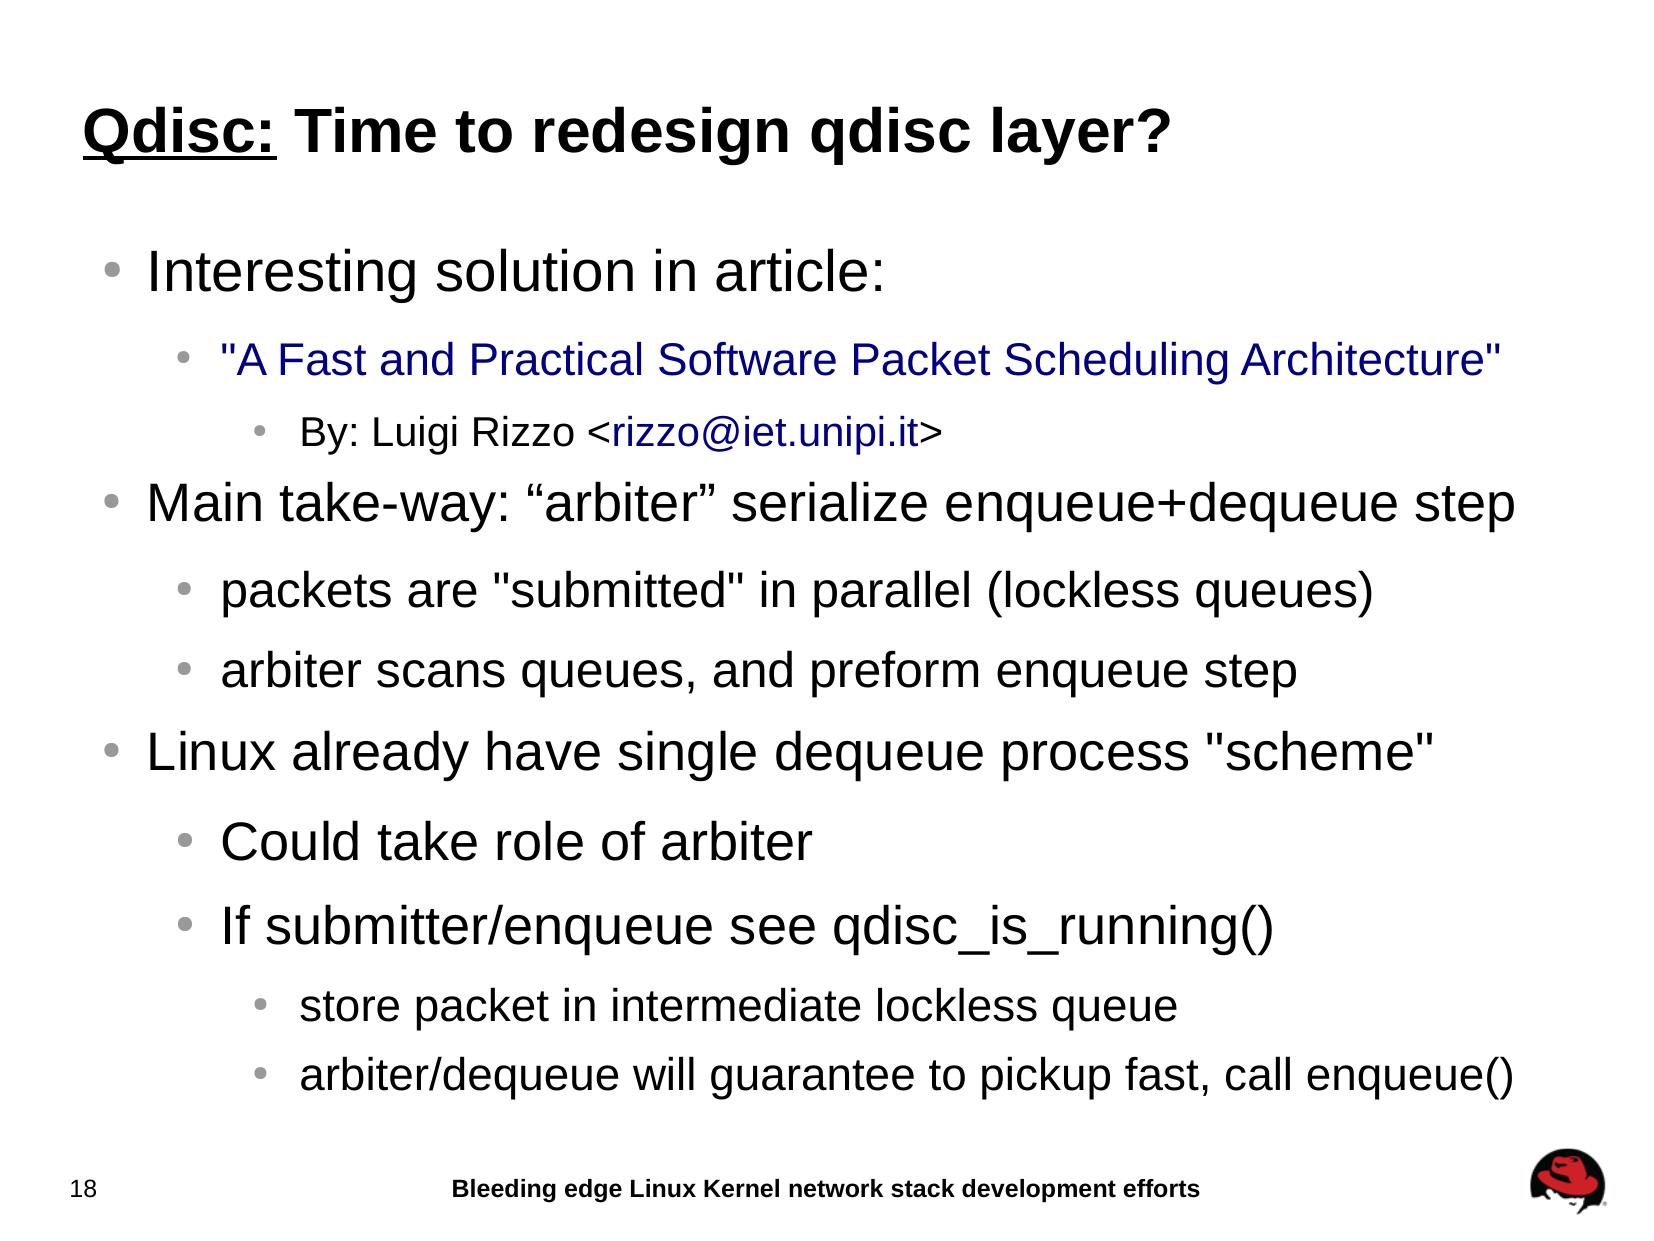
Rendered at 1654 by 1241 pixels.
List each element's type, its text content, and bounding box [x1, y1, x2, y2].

list Interesting solution in article: "A Fast and Practical Software Packet Scheduling Architecture" By: Luigi Rizzo <rizzo@iet.unipi.it> Main take-way: “arbiter” serialize enqueue+dequeue step packets are "submitted" in parallel (lockless queues) arbiter scans queues, and preform enqueue step Linux already have single dequeue process "scheme" Could take role of arbiter If submitter/enqueue see qdisc_is_running() store packet in intermediate lockless queue arbiter/dequeue will guarantee to pickup fast, call enqueue() [86, 1039, 1576, 1100]
picture [1529, 1146, 1613, 1224]
text_box [86, 244, 1576, 1039]
title Qdisc: Time to redesign qdisc layer? [82, 37, 1571, 226]
